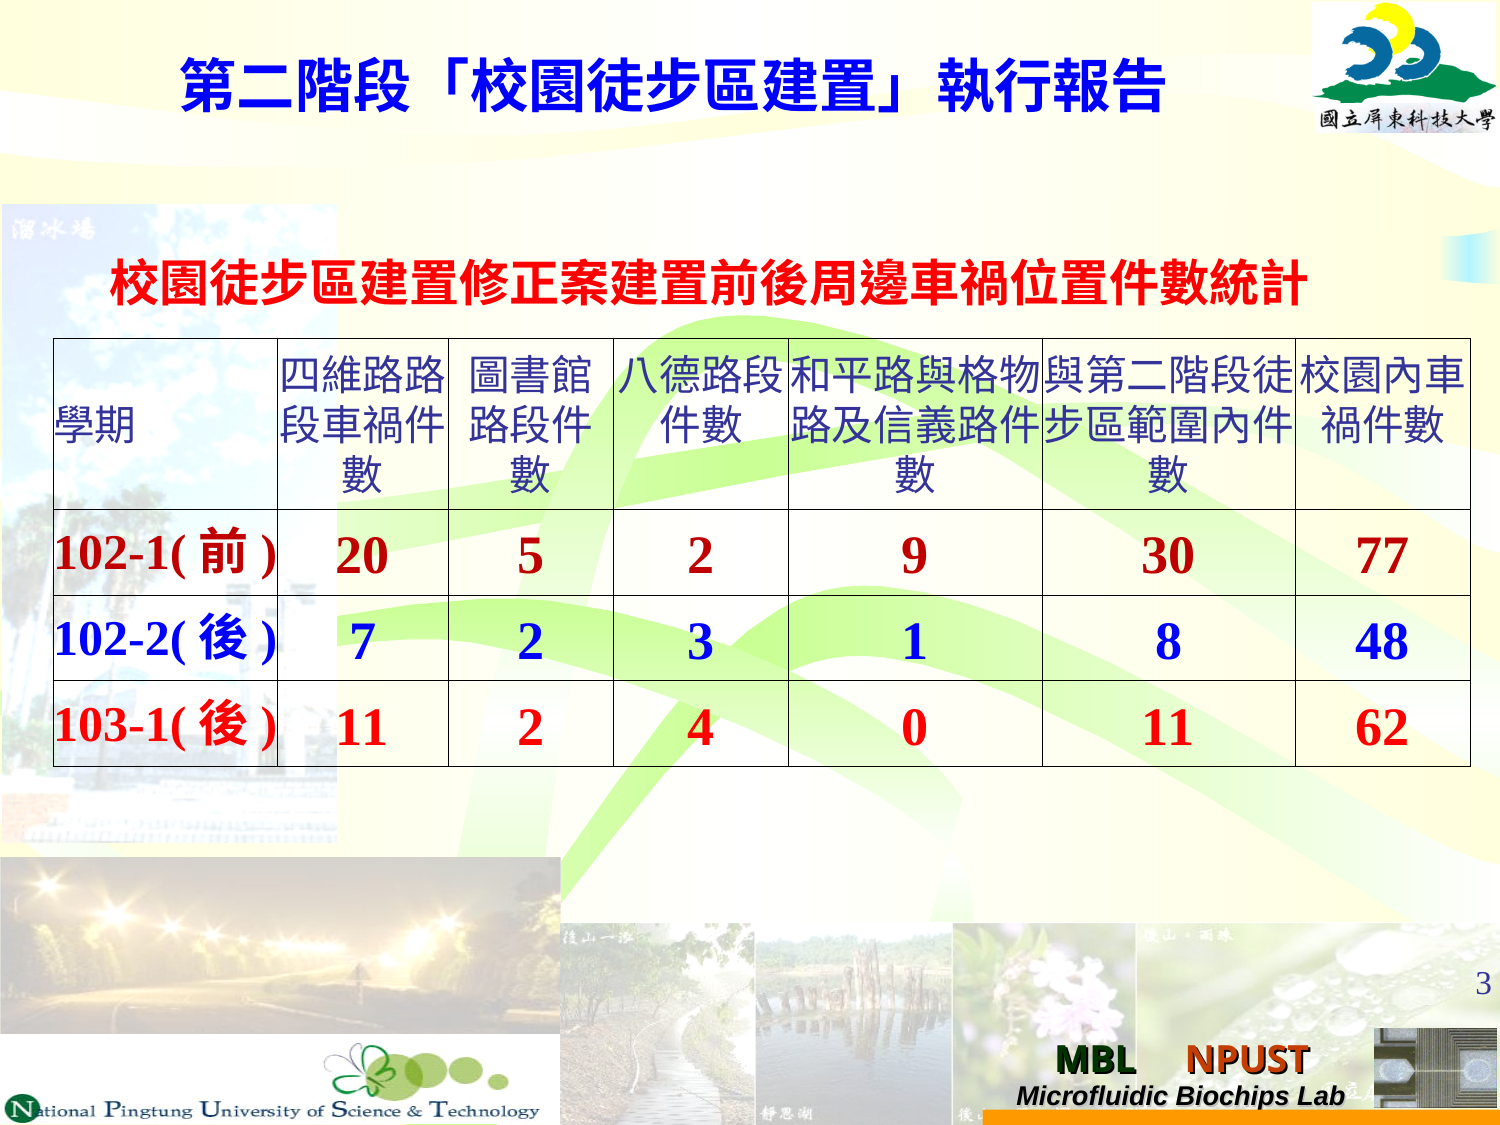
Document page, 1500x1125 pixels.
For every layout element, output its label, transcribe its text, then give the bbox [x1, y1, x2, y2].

table_cell 2 [614, 510, 788, 595]
table_cell 3 [614, 596, 788, 680]
table_cell 7 [278, 596, 448, 680]
table_cell 8 [1043, 596, 1295, 680]
table_header 四維路路段車禍件數 [278, 387, 448, 509]
table_header 和平路與格物路及信義路件數 [789, 387, 1042, 509]
table_cell 2 [449, 596, 613, 680]
text_box 校園徒步區建置修正案建置前後周邊車禍位置件數統計 [101, 236, 1318, 387]
table_header 學期 [54, 339, 277, 509]
table_cell 103-1(後) [54, 681, 277, 766]
table_cell 1 [789, 596, 1042, 680]
table_cell 9 [789, 510, 1042, 595]
table_cell 77 [1296, 510, 1470, 595]
table_header 與第二階段徒步區範圍內件數 [1043, 387, 1295, 509]
table_cell 20 [278, 510, 448, 595]
picture [1264, 1095, 1270, 1103]
table_cell 11 [278, 681, 448, 766]
picture [0, 857, 1500, 1125]
table_cell 102-2(後) [54, 596, 277, 680]
table_cell 0 [789, 681, 1042, 766]
picture [1312, 2, 1496, 133]
table_header 校園內車禍件數 [1296, 339, 1470, 509]
table_cell 5 [449, 510, 613, 595]
text_box 第二階段「校園徒步區建置」執行報告 [171, 42, 1211, 126]
table_cell 11 [1043, 681, 1295, 766]
table_cell 48 [1296, 596, 1470, 680]
table_cell 102-1(前) [54, 510, 277, 595]
table_cell 62 [1296, 681, 1470, 766]
table_header 八德路段件數 [614, 387, 788, 509]
table_cell 2 [449, 681, 613, 766]
table_cell 30 [1043, 510, 1295, 595]
table_cell 4 [614, 681, 788, 766]
table_header 圖書館路段件數 [449, 387, 613, 509]
